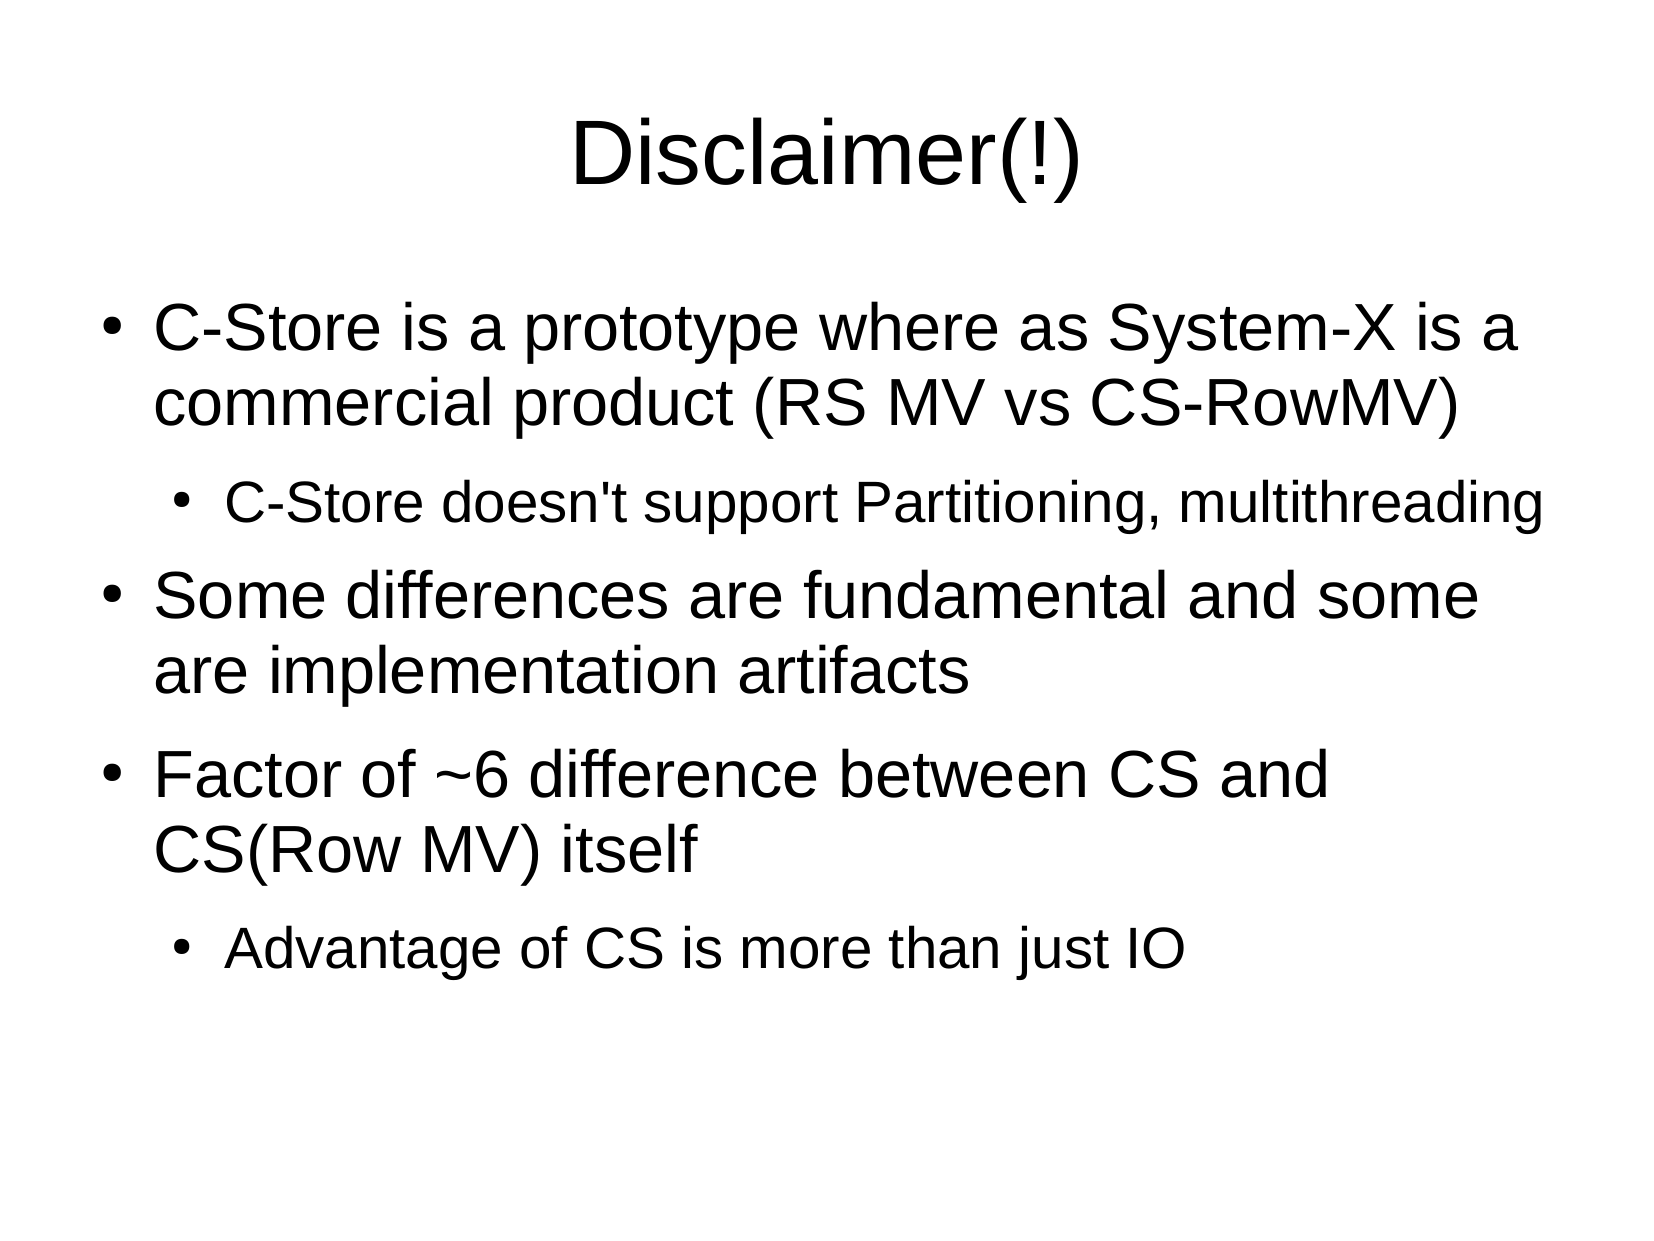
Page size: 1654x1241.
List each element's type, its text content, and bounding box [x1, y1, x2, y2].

list C-Store is a prototype where as System-X is a commercial product (RS MV vs CS-RowMV) C-Store doesn't support Partitioning, multithreading Some differences are fundamental and some are implementation artifacts Factor of ~6 difference between CS and CS(Row MV) itself Advantage of CS is more than just IO [82, 290, 1571, 1109]
title Disclaimer(!) [82, 56, 1571, 250]
